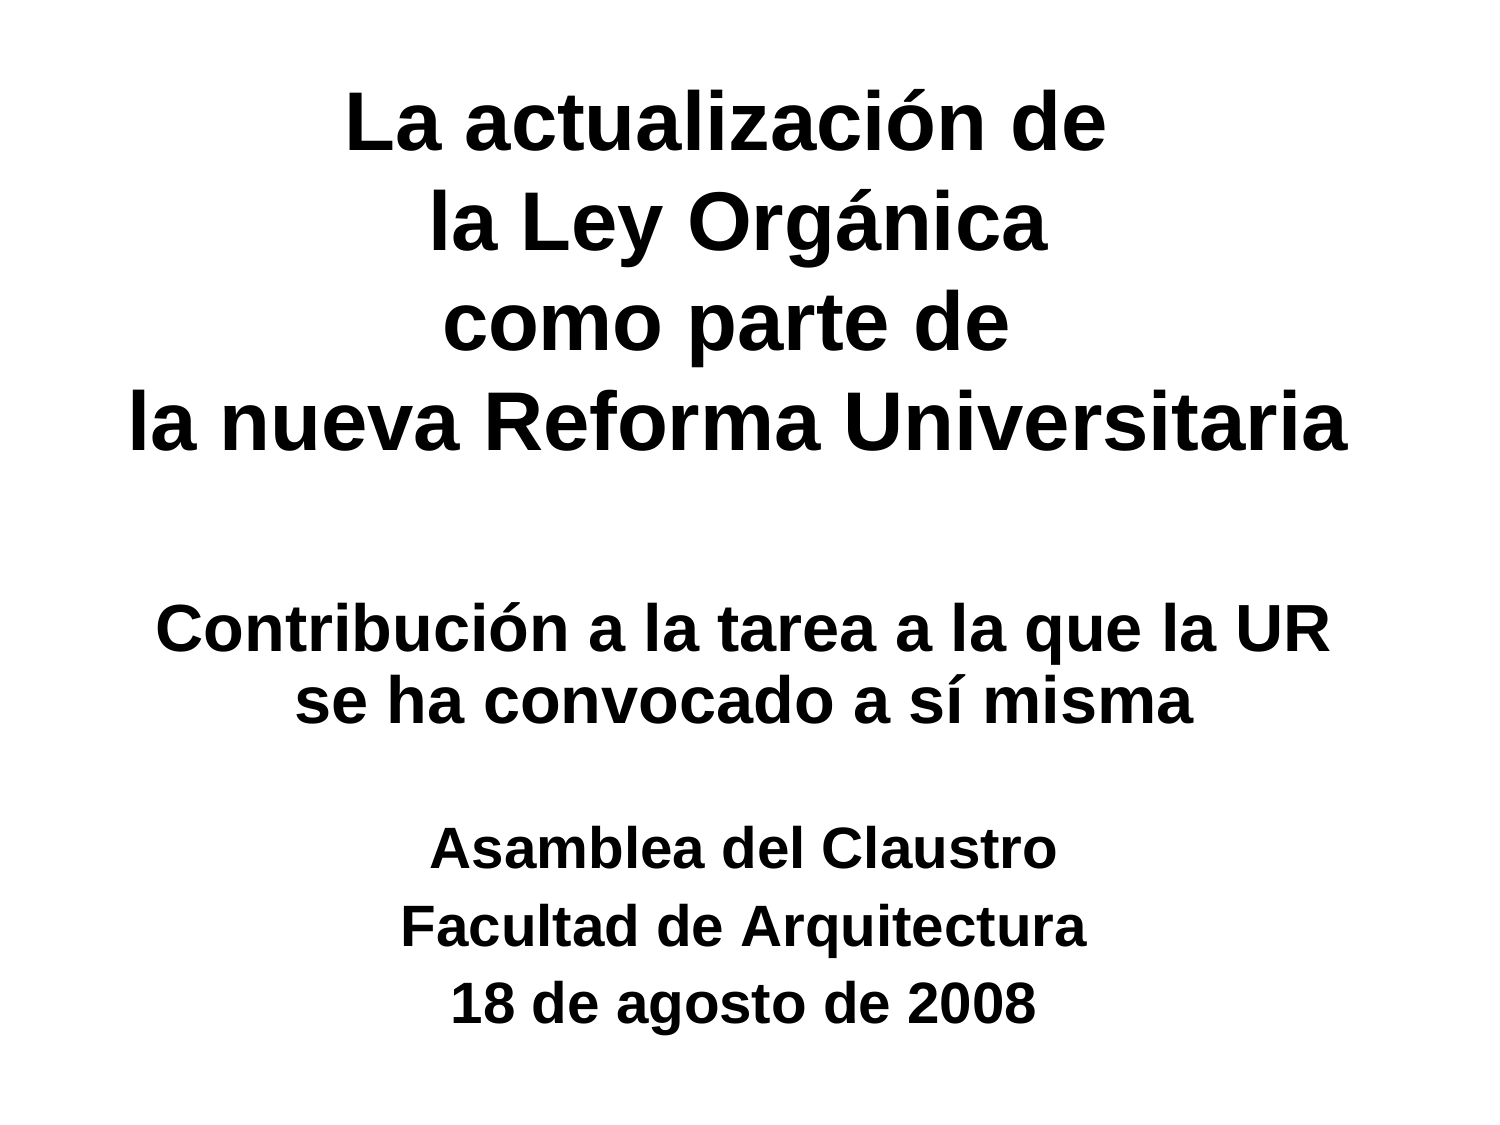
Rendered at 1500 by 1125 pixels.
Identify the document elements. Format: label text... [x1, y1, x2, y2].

title La actualización de la Ley Orgánica como parte de la nueva Reforma Universitaria [29, 59, 1447, 475]
subtitle Contribución a la tarea a la que la UR se ha convocado a sí misma Asamblea del Claustro Facultad de Arquitectura 18 de agosto de 2008 [112, 586, 1377, 1125]
